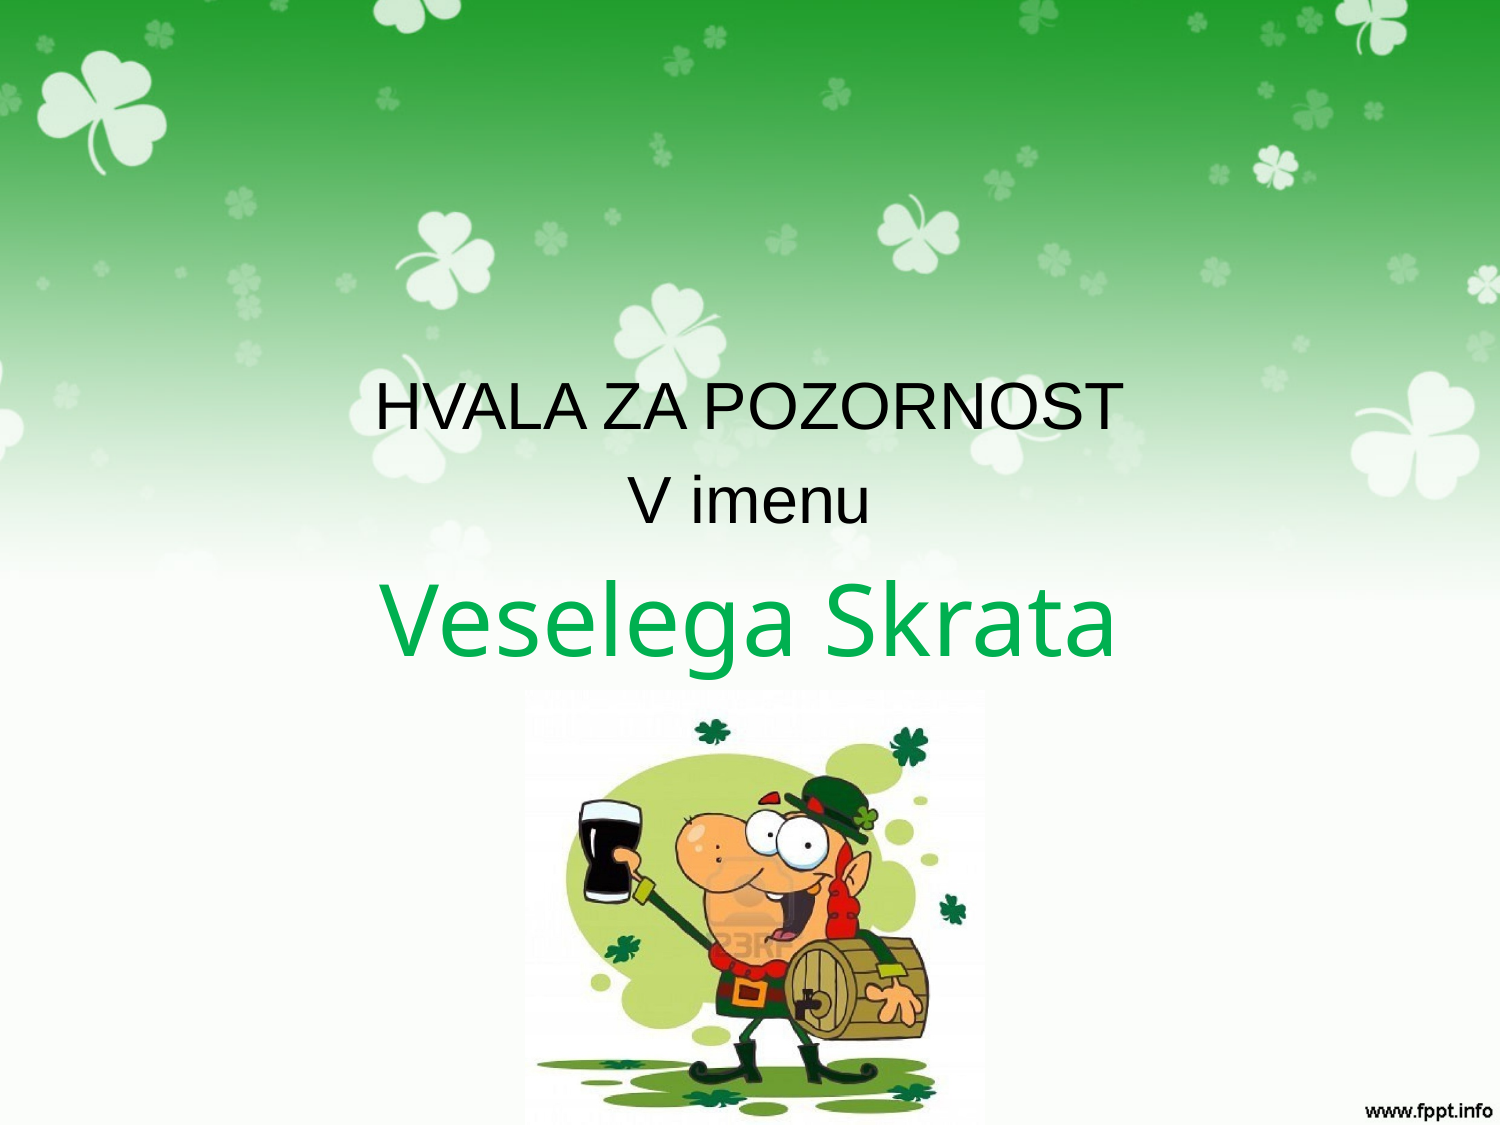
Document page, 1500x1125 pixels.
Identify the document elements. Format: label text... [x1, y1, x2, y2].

list HVALA ZA POZORNOST V imenu Veselega Skrata [75, 262, 1425, 1005]
picture [0, 0, 1500, 1125]
